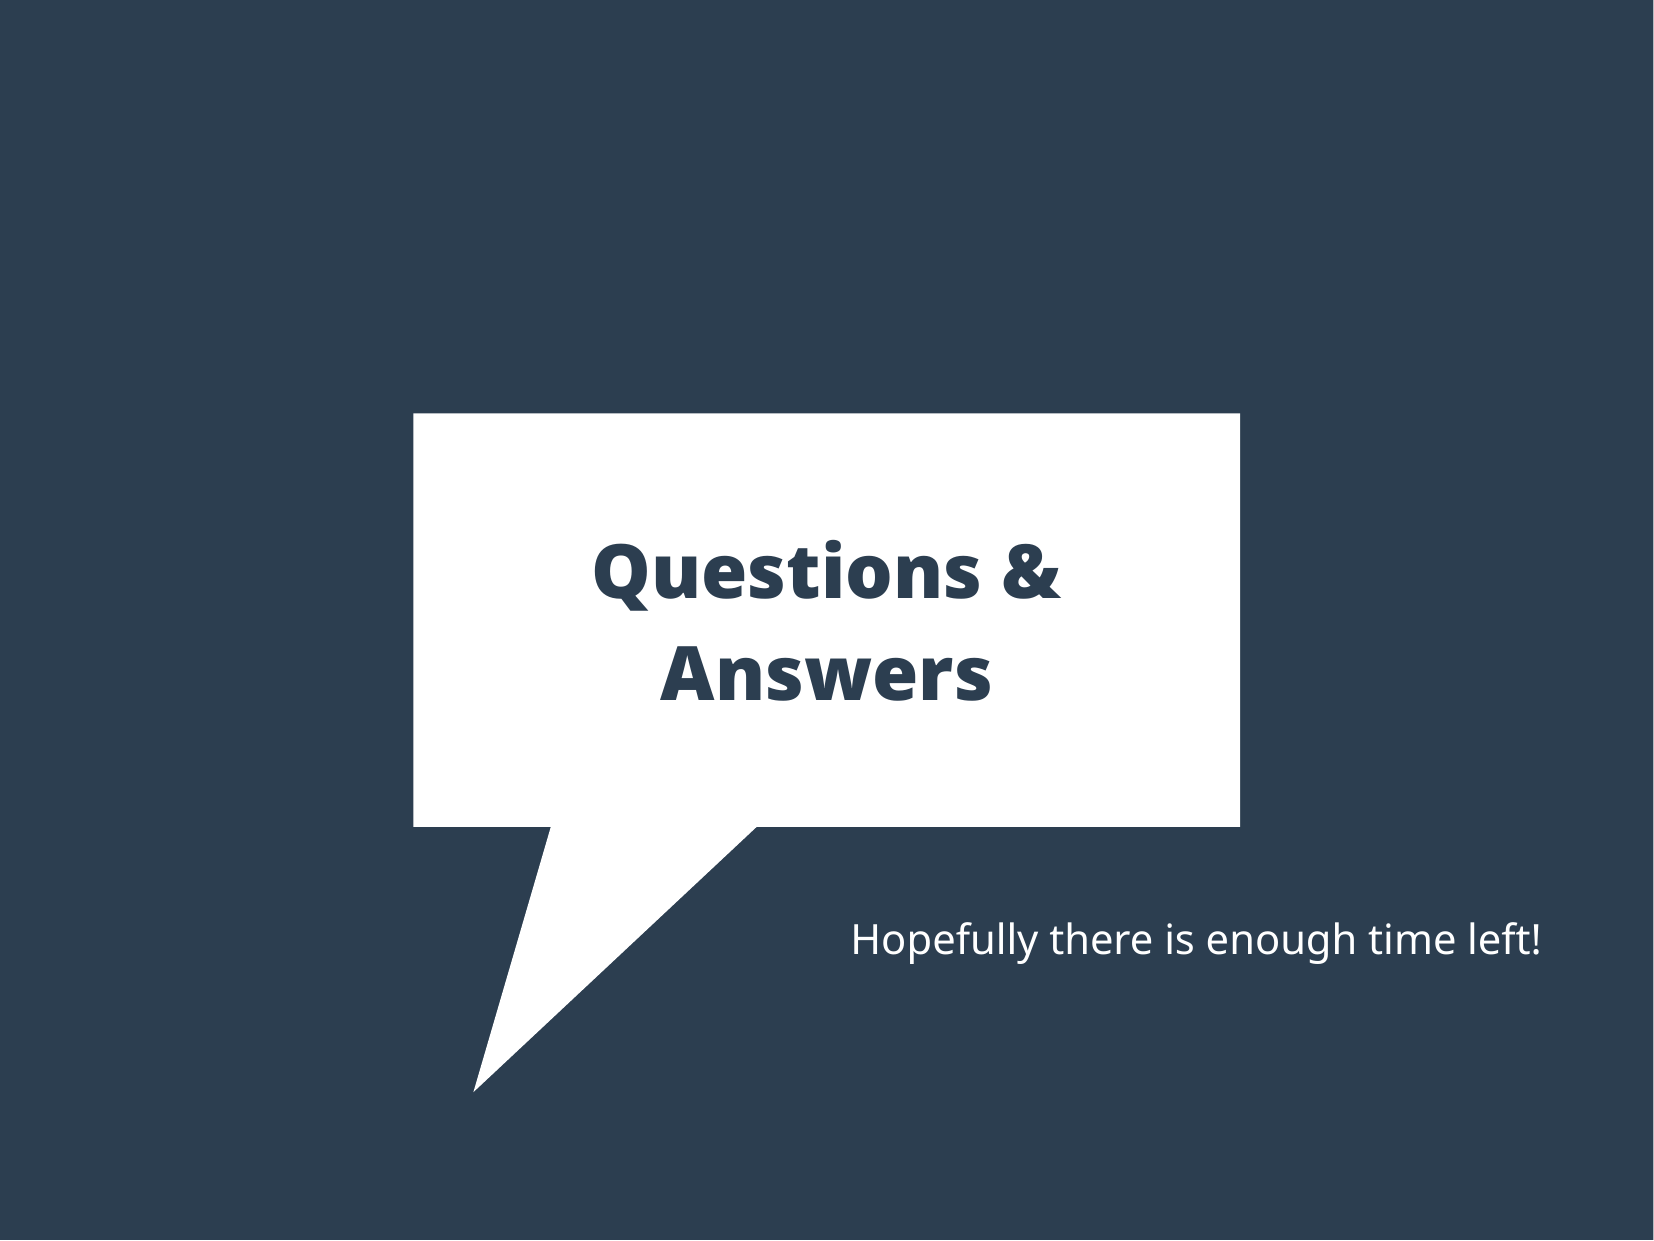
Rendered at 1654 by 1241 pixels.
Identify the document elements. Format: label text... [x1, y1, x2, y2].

title Questions & Answers [442, 442, 1211, 798]
list Hopefully there is enough time left! [779, 909, 1595, 1182]
